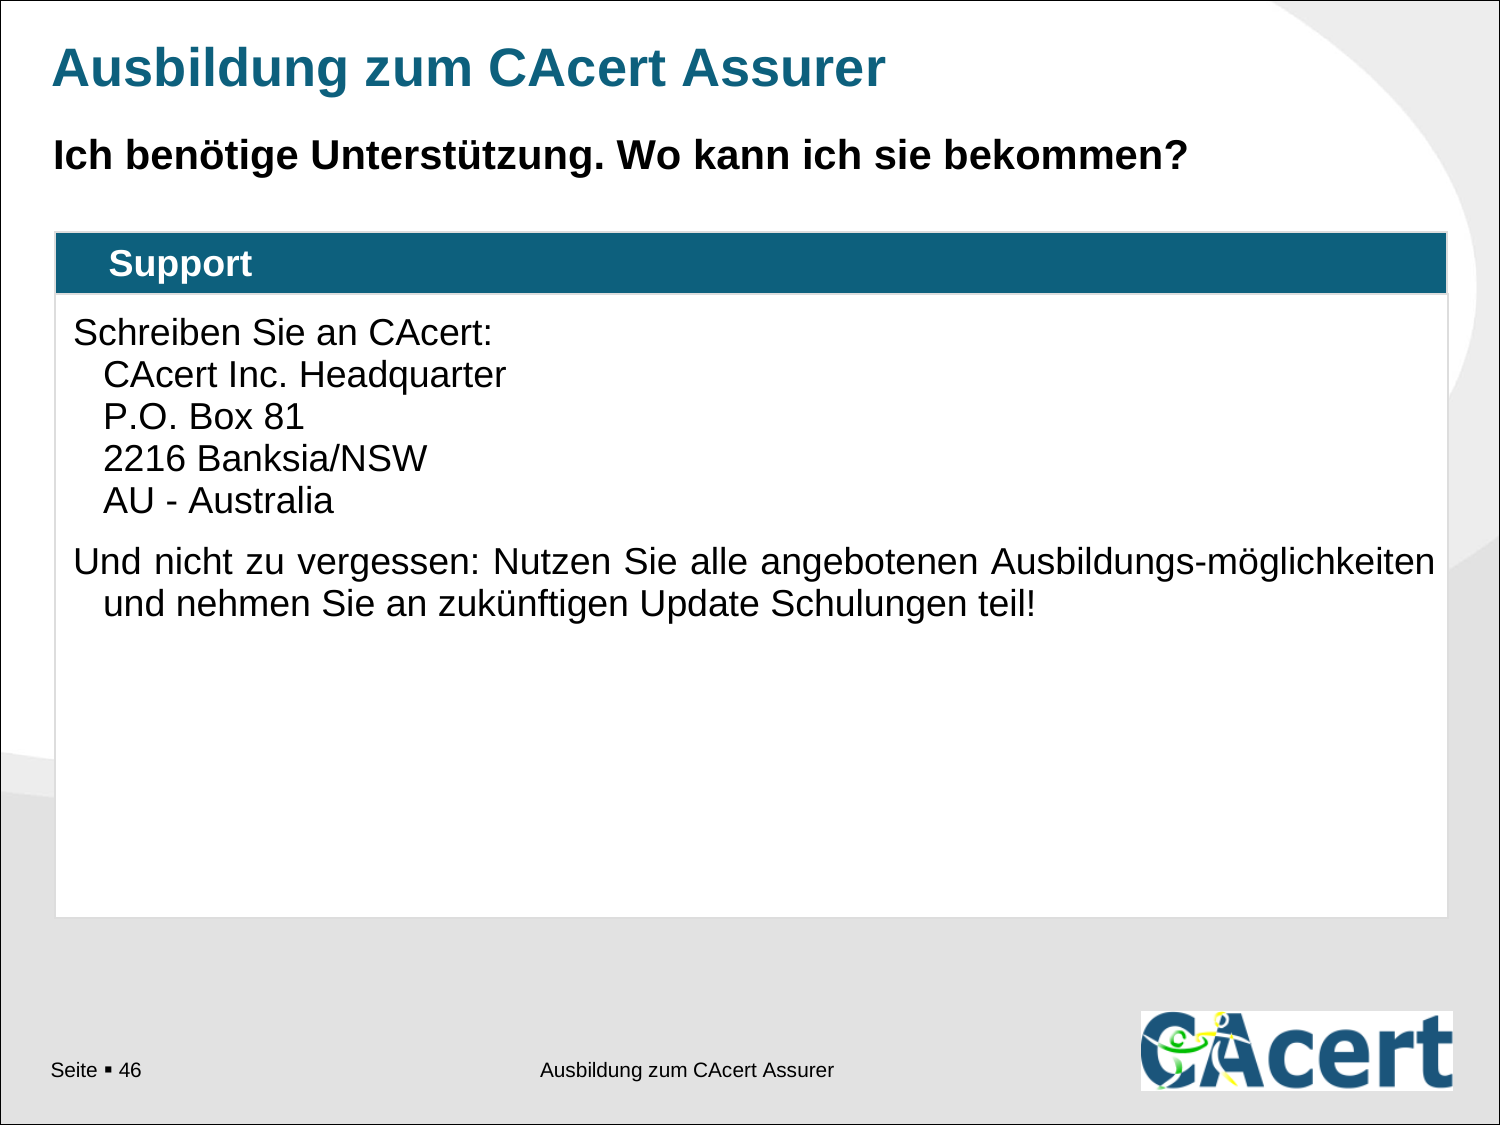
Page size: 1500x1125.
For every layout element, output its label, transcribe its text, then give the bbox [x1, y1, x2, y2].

picture [1, 1, 1499, 1124]
text_box Ich benötige Unterstützung. Wo kann ich sie bekommen? [53, 125, 1448, 185]
text_box Support [55, 232, 1447, 294]
title Ausbildung zum CAcert Assurer [51, 19, 1450, 118]
text_box Schreiben Sie an CAcert: CAcert Inc. Headquarter P.O. Box 81 2216 Banksia/NSW AU - Australia Und nicht zu vergessen: Nutzen Sie alle angebotenen Ausbildungs-möglichkeiten und nehmen Sie an zukünftigen Update Schulungen teil! [55, 294, 1448, 919]
